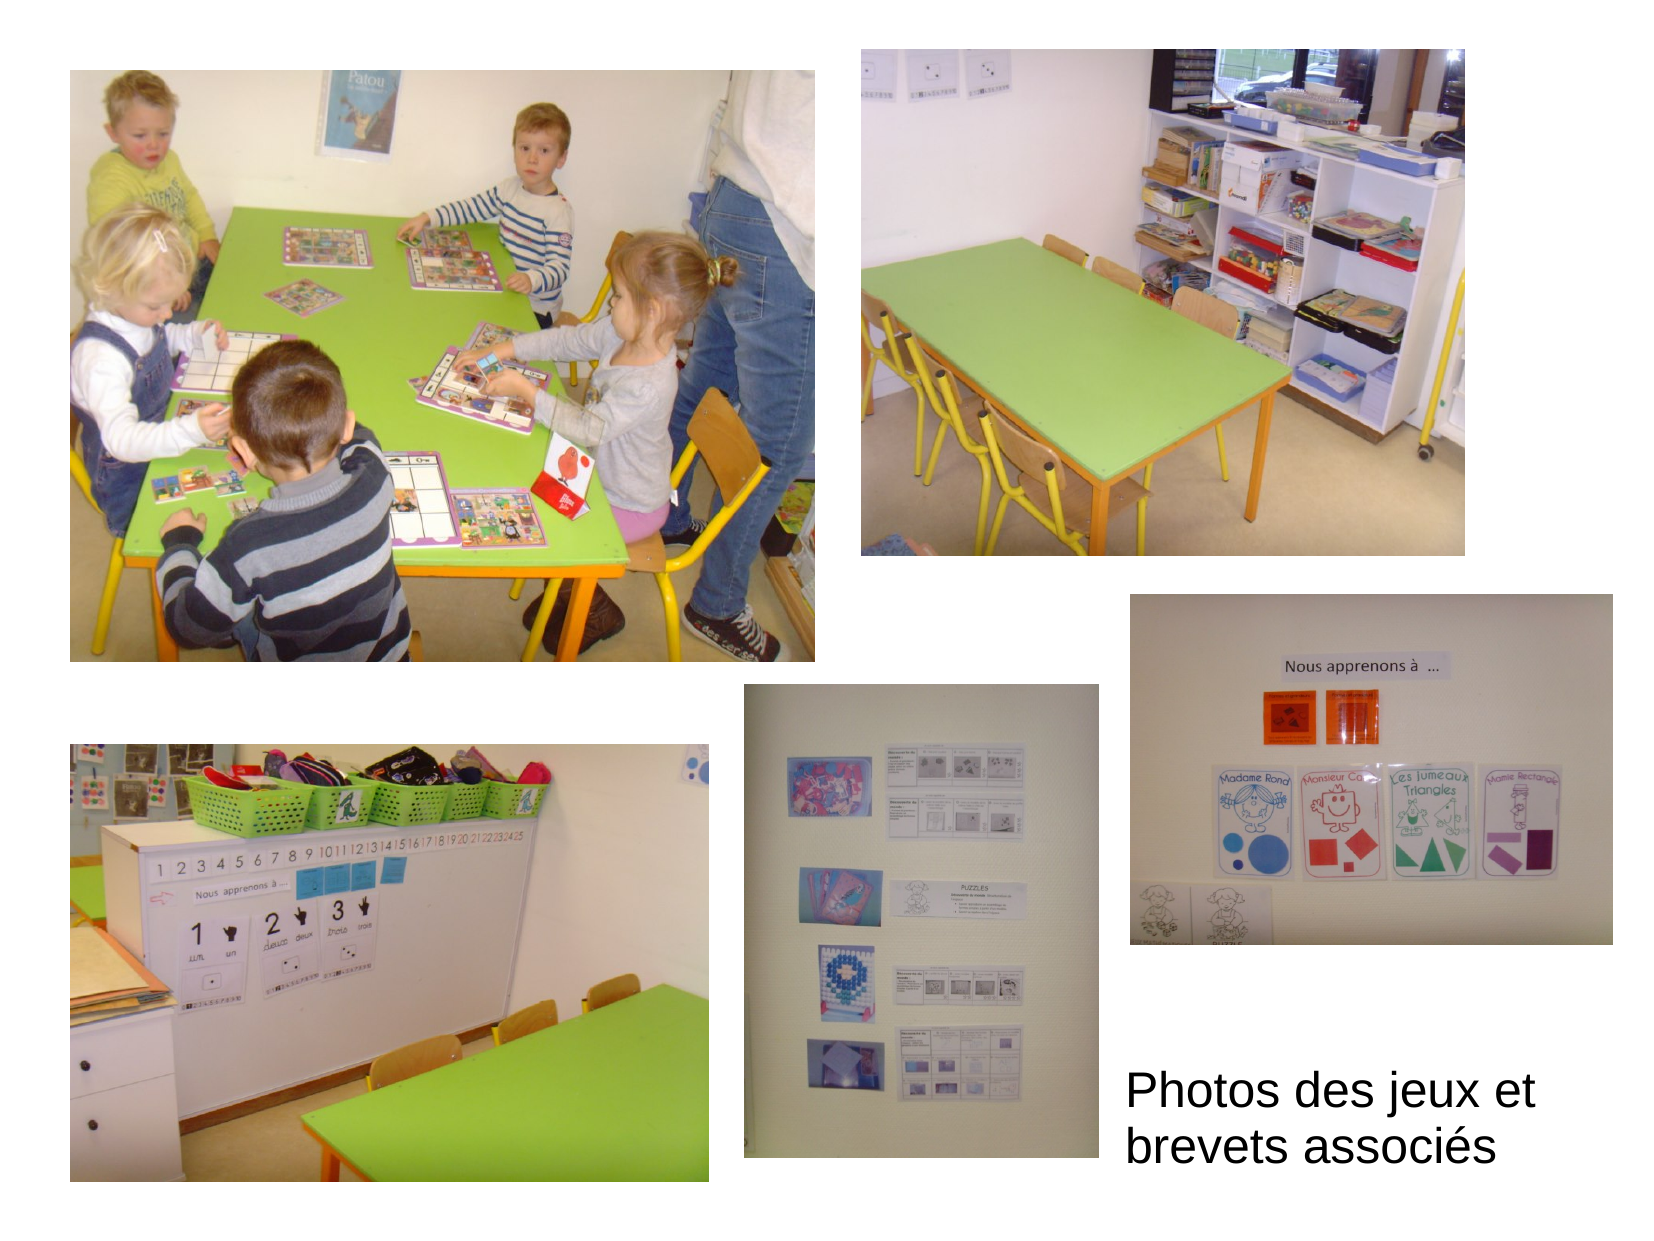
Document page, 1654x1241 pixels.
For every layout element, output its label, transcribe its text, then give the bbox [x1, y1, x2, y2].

picture [744, 684, 1099, 1158]
picture [1130, 594, 1613, 945]
text_box Photos des jeux et brevets associés [1110, 1054, 1583, 1183]
picture [70, 70, 815, 662]
picture [861, 49, 1465, 556]
picture [70, 744, 709, 1182]
